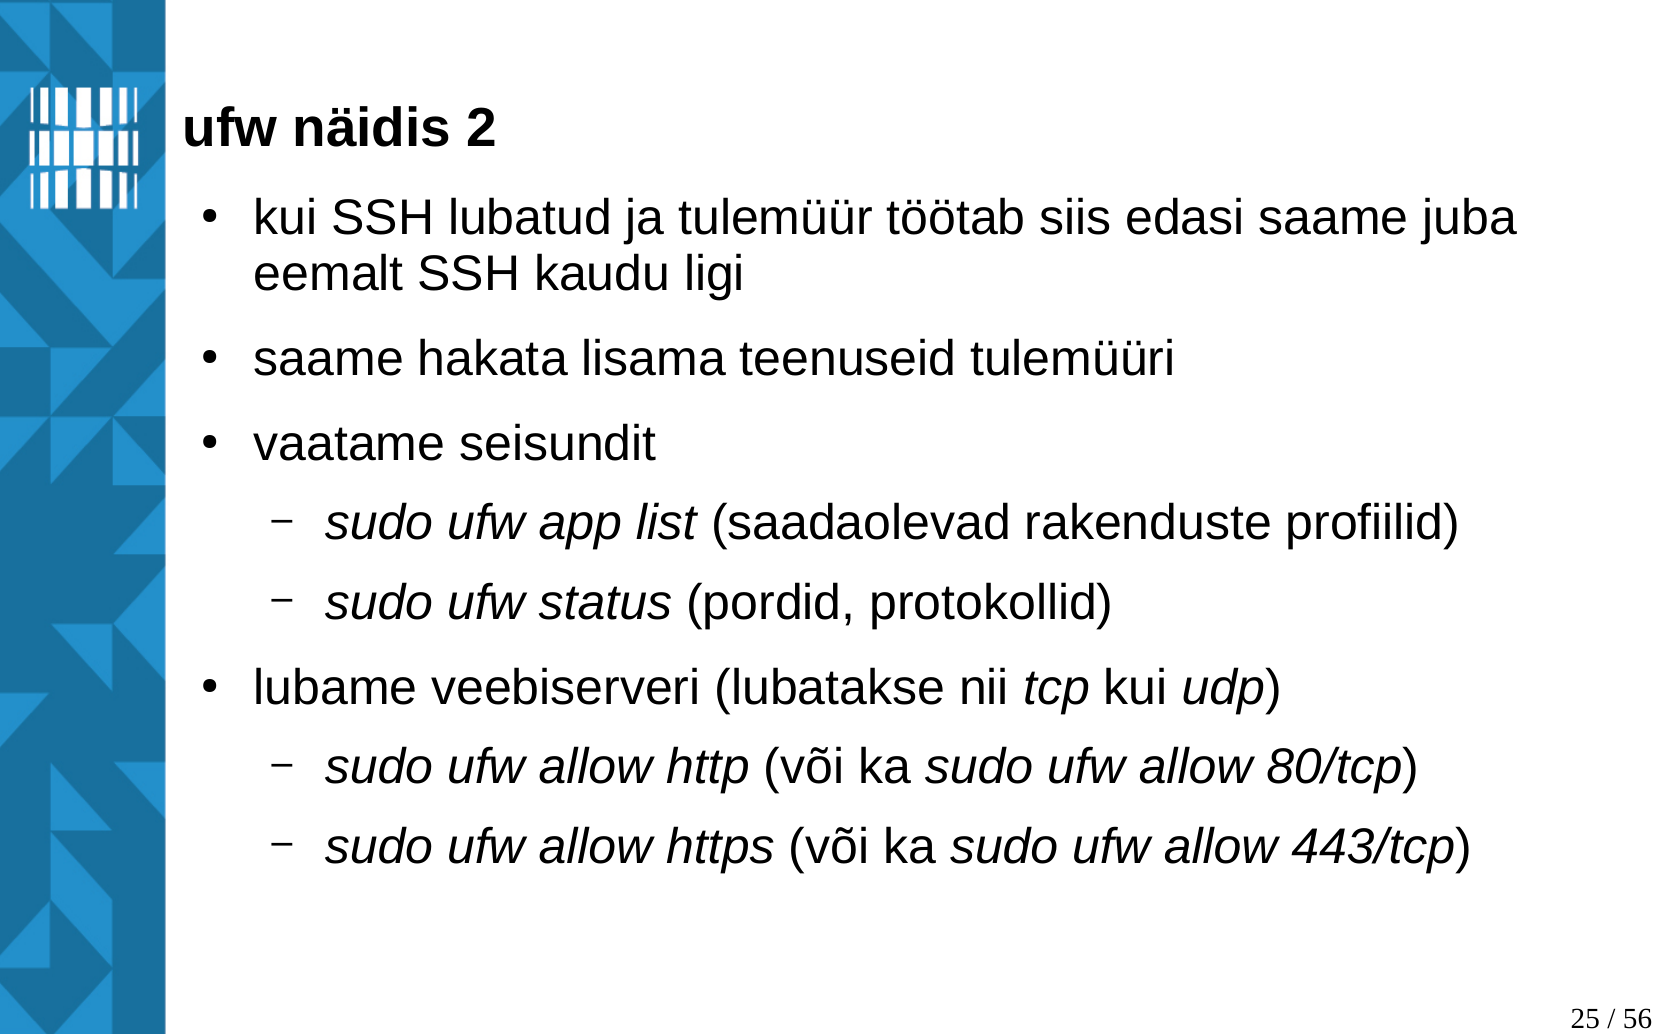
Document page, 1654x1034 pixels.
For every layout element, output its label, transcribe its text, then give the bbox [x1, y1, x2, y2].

title ufw näidis 2 [183, 41, 1595, 188]
list kui SSH lubatud ja tulemüür töötab siis edasi saame juba eemalt SSH kaudu ligi saame hakata lisama teenuseid tulemüüri vaatame seisundit sudo ufw app list (saadaolevad rakenduste profiilid) sudo ufw status (pordid, protokollid) lubame veebiserveri (lubatakse nii tcp kui udp) sudo ufw allow http (või ka sudo ufw allow 80/tcp) sudo ufw allow https (või ka sudo ufw allow 443/tcp) [183, 188, 1595, 907]
